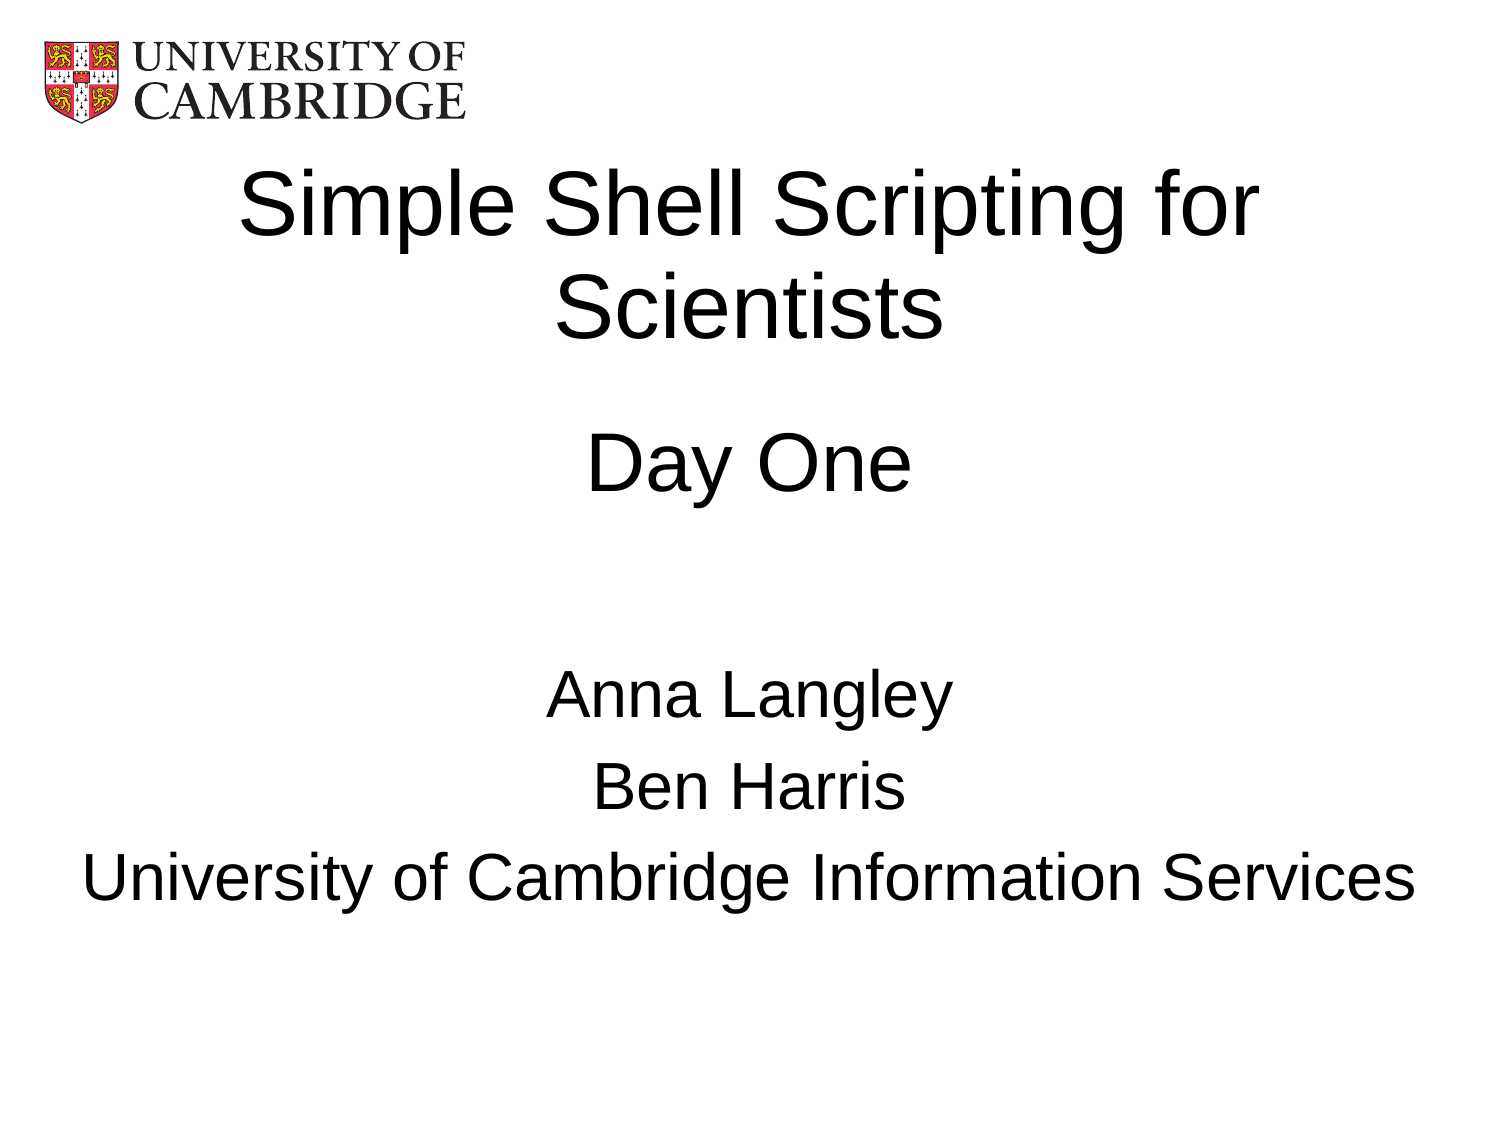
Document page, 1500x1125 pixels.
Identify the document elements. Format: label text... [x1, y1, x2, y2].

subtitle Anna Langley Ben Harris University of Cambridge Information Services [24, 649, 1476, 950]
title Simple Shell Scripting for Scientists [181, 145, 1319, 381]
picture [44, 40, 466, 124]
text_box Day One [493, 408, 1007, 517]
